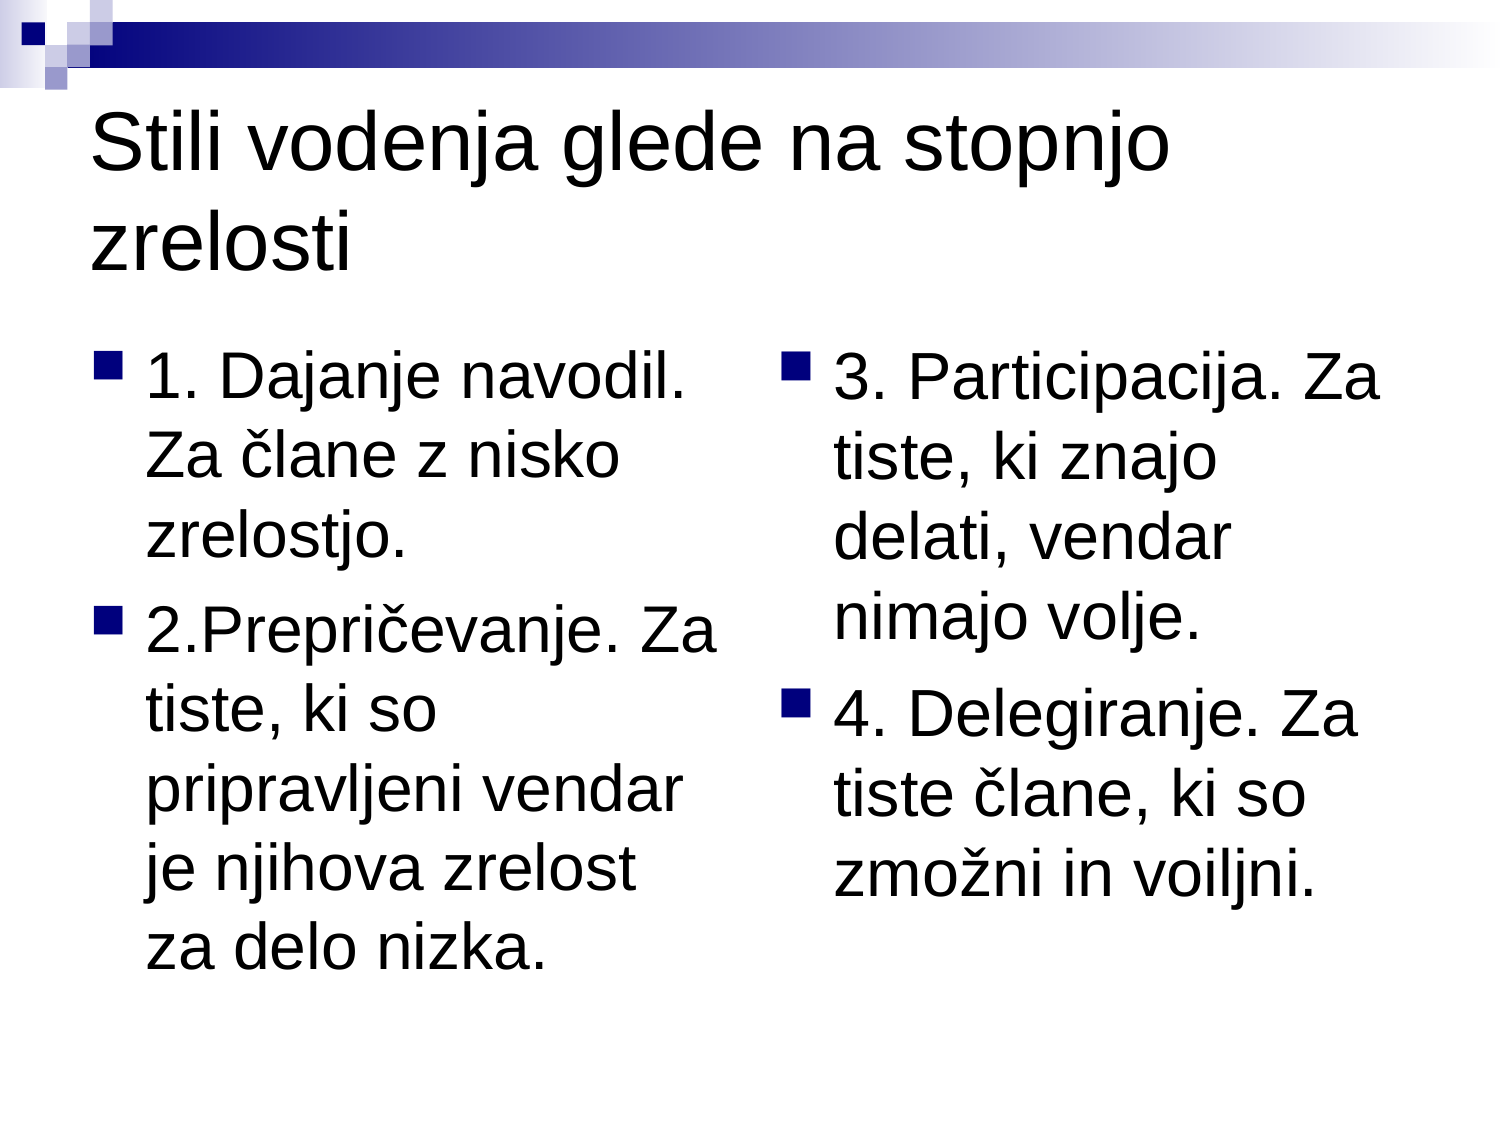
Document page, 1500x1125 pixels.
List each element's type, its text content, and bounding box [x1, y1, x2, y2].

list 1. Dajanje navodil. Za člane z nisko zrelostjo. 2.Prepričevanje. Za tiste, ki so pripravljeni vendar je njihova zrelost za delo nizka. [75, 324, 738, 997]
list 3. Participacija. Za tiste, ki znajo delati, vendar nimajo volje. 4. Delegiranje. Za tiste člane, ki so zmožni in voiljni. [762, 324, 1426, 963]
title Stili vodenja glede na stopnjo zrelosti [75, 75, 1426, 301]
